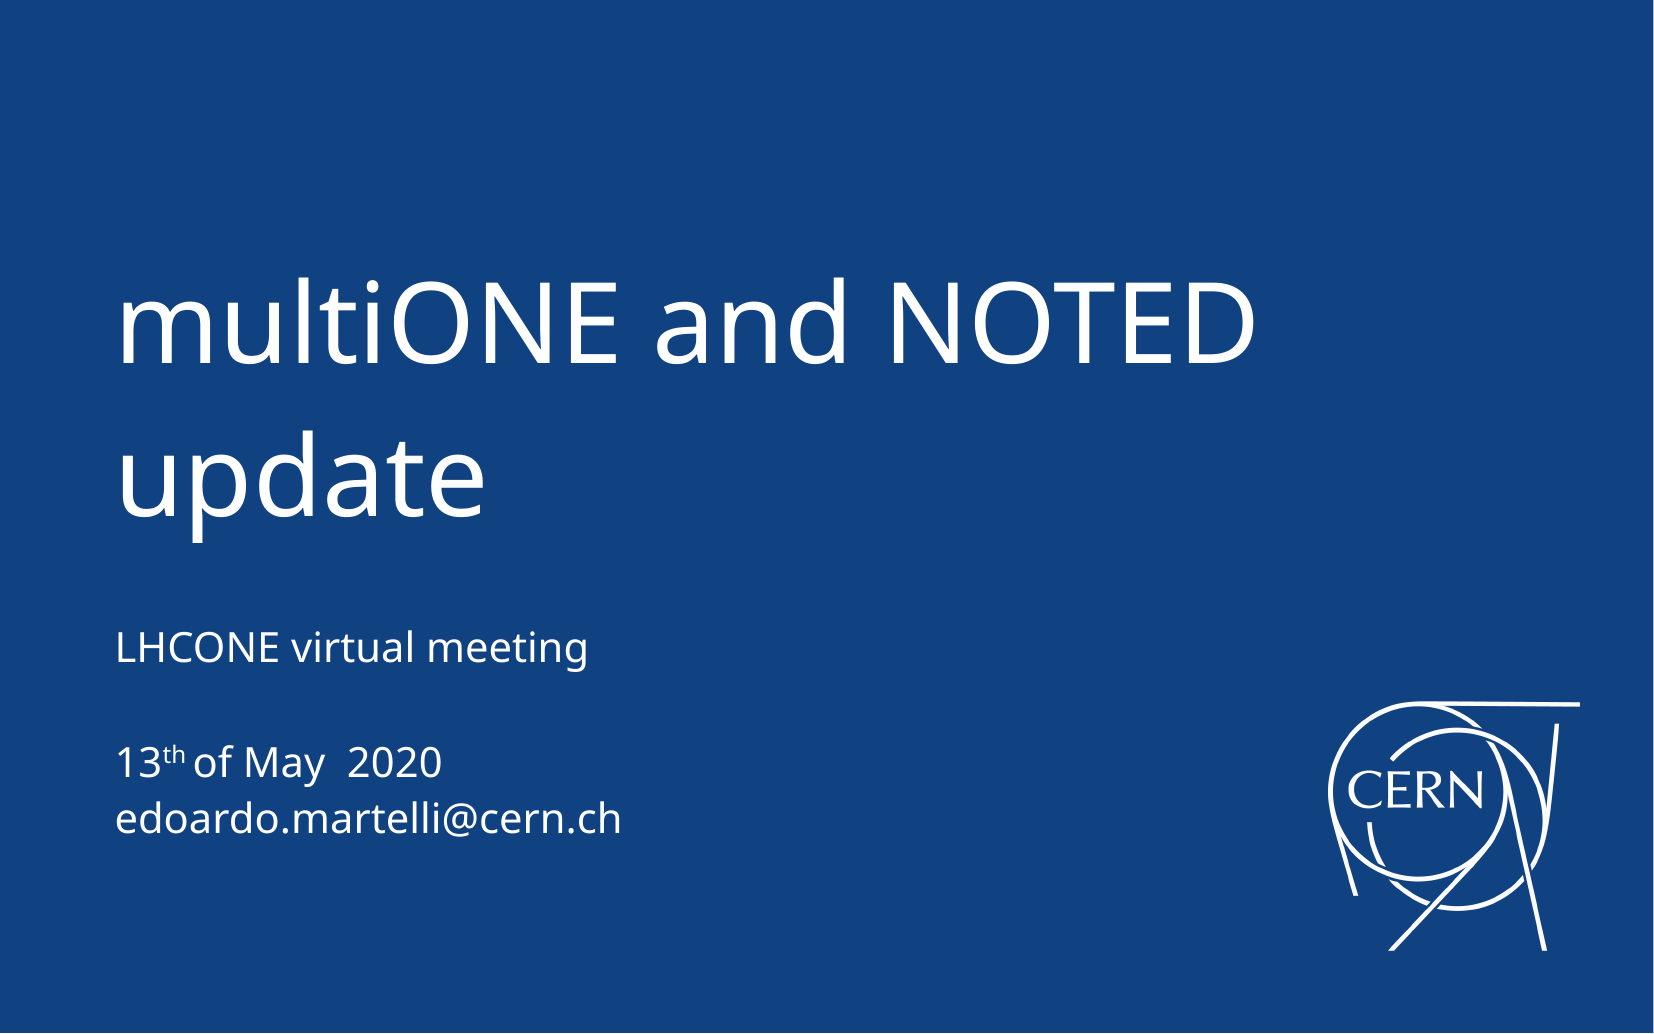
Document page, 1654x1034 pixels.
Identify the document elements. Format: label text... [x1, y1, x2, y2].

picture [1328, 848, 1580, 952]
title multiONE and NOTED update LHCONE virtual meeting 13th of May 2020 edoardo.martelli@cern.ch [114, 241, 1630, 848]
